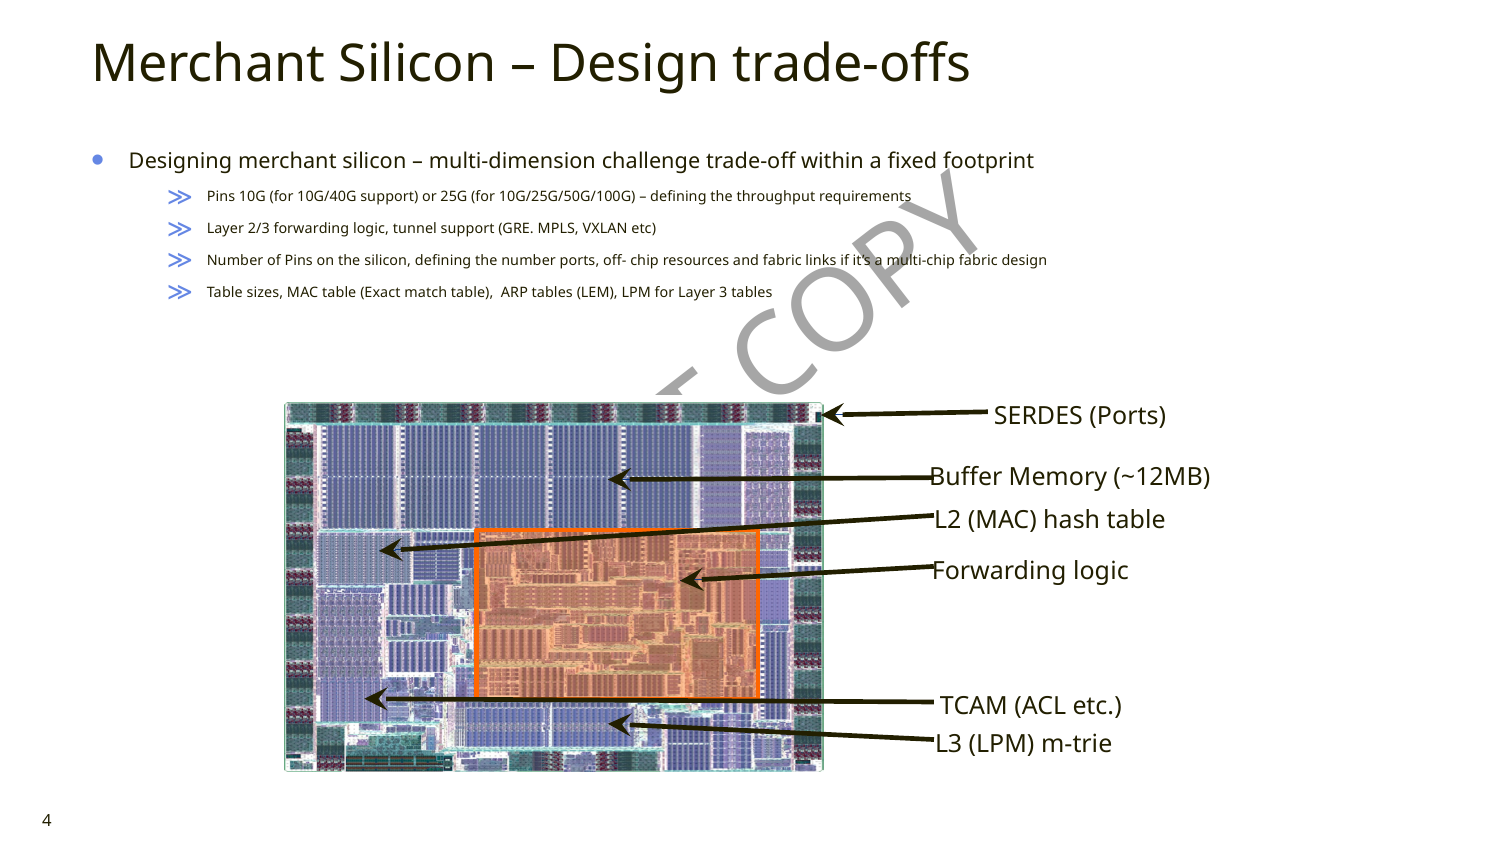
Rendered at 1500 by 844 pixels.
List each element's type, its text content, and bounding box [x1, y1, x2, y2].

picture [738, 522, 834, 576]
text_box [607, 723, 928, 740]
text_box TCAM (ACL etc.) [933, 686, 1129, 723]
text_box L2 (MAC) hash table [927, 500, 1173, 537]
text_box Buffer Memory (~12MB) [923, 457, 1218, 494]
title Merchant Silicon – Design trade-offs [75, 20, 1425, 128]
picture [278, 395, 834, 777]
text_box [364, 515, 934, 702]
slide_number <number> [26, 798, 156, 844]
text_box Forwarding logic [925, 551, 1136, 588]
text_box SERDES (Ports) [987, 396, 1173, 433]
list Designing merchant silicon – multi-dimension challenge trade-off within a fixed footprint Pins 10G (for 10G/40G support) or 25G (for 10G/25G/50G/100G) – defining the throughput requirements Layer 2/3 forwarding logic, tunnel support (GRE. MPLS, VXLAN etc) Number of Pins on the silicon, defining the number ports, off- chip resources and fabric links if it’s a multi-chip fabric design Table sizes, MAC table (Exact match table), ARP tables (LEM), LPM for Layer 3 tables [75, 138, 1336, 361]
text_box [820, 411, 987, 416]
text_box L3 (LPM) m-trie [928, 724, 1119, 761]
picture [586, 573, 834, 701]
